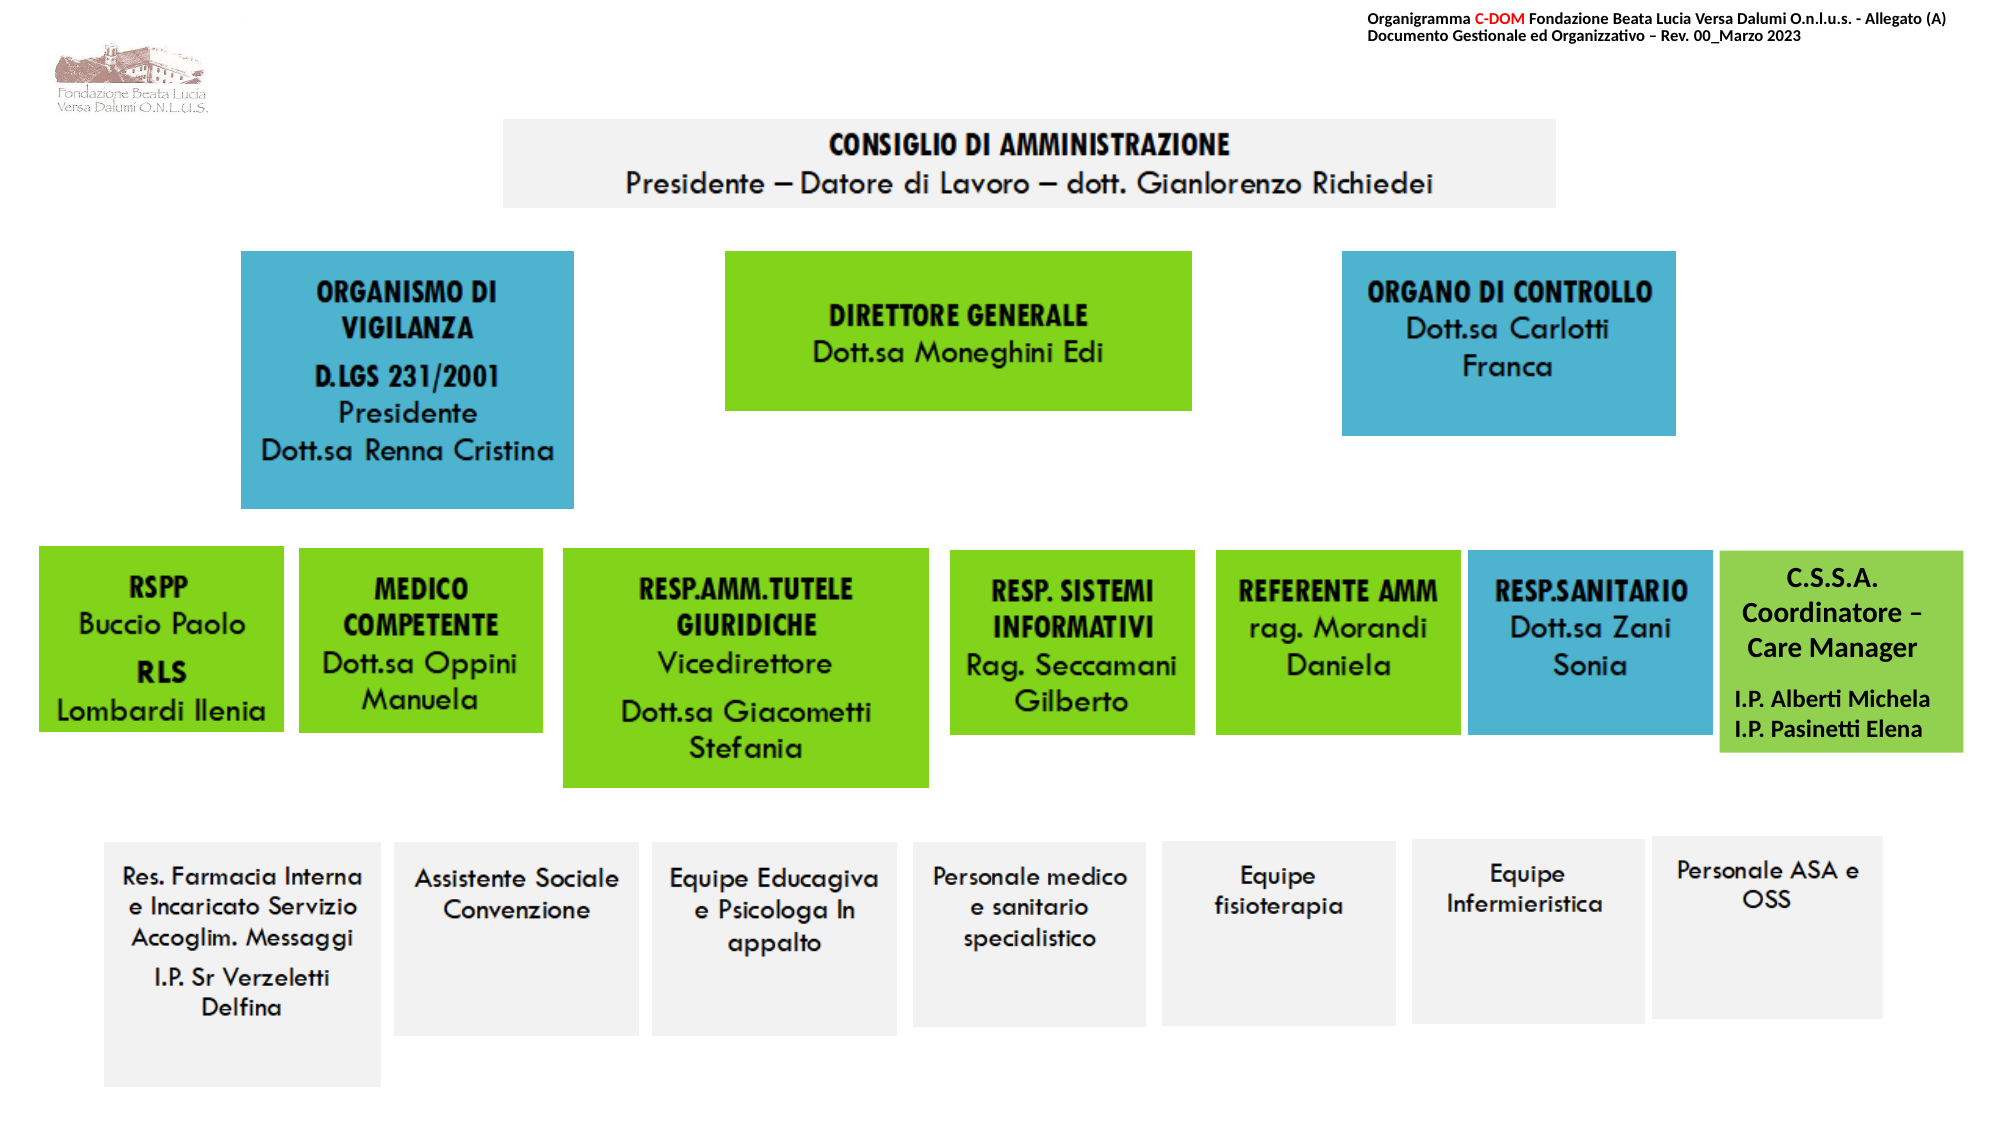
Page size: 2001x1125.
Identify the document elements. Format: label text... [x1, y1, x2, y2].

picture [1216, 550, 1461, 735]
picture [1468, 550, 1713, 735]
picture [503, 119, 1556, 208]
text_box Organigramma C-DOM Fondazione Beata Lucia Versa Dalumi O.n.l.u.s. - Allegato (A) Documento Gestionale ed Organizzativo – Rev. 00_Marzo 2023 [1353, 0, 2000, 54]
picture [39, 546, 284, 732]
picture [652, 842, 897, 1036]
picture [104, 842, 381, 1087]
picture [1342, 251, 1676, 436]
picture [1412, 839, 1645, 1024]
picture [950, 550, 1195, 735]
picture [0, 0, 271, 180]
picture [299, 548, 543, 733]
picture [394, 842, 639, 1036]
picture [913, 842, 1146, 1027]
picture [1162, 841, 1396, 1026]
text_box C.S.S.A. Coordinatore – Care Manager I.P. Alberti Michela I.P. Pasinetti Elena [1719, 550, 1964, 753]
picture [563, 548, 929, 788]
picture [725, 251, 1192, 411]
picture [241, 251, 574, 510]
picture [1652, 836, 1883, 1019]
